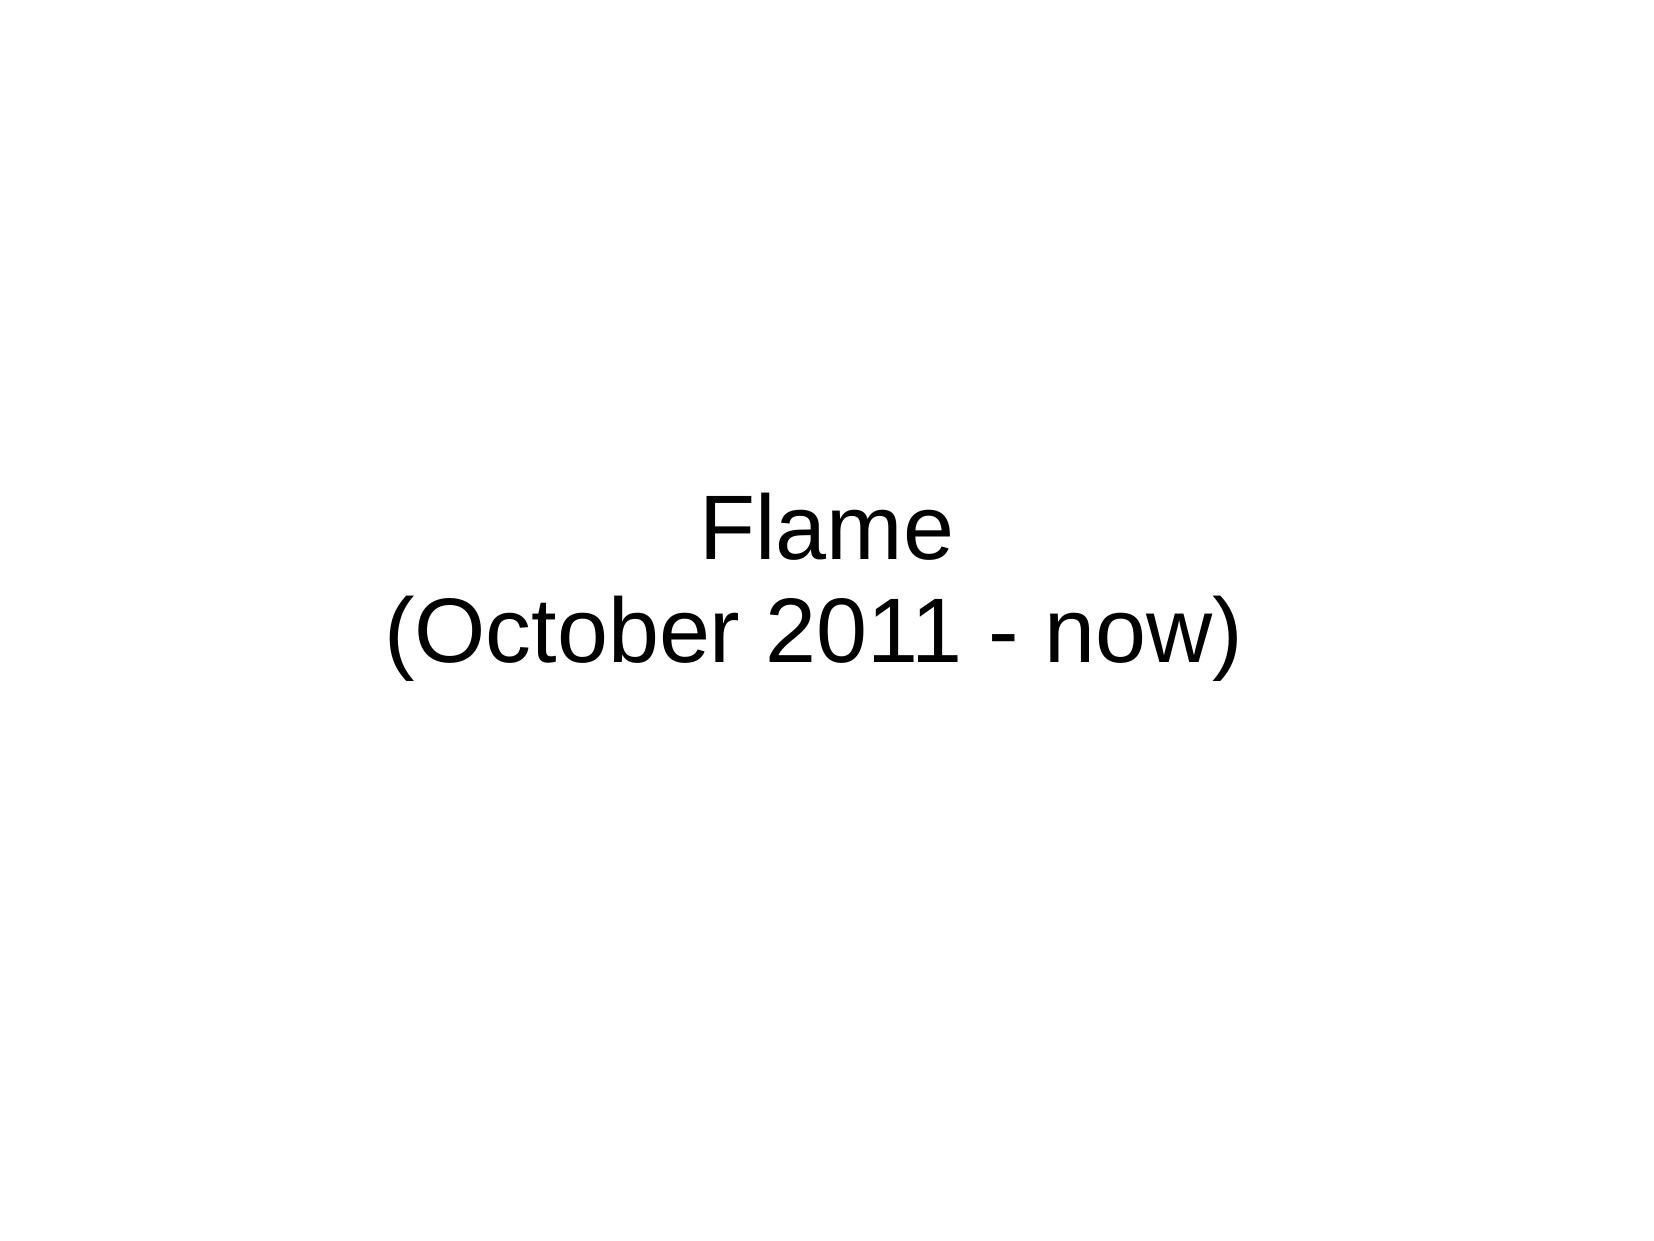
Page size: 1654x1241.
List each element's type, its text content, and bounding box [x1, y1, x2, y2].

subtitle Flame (October 2011 - now) [82, 49, 1571, 1109]
